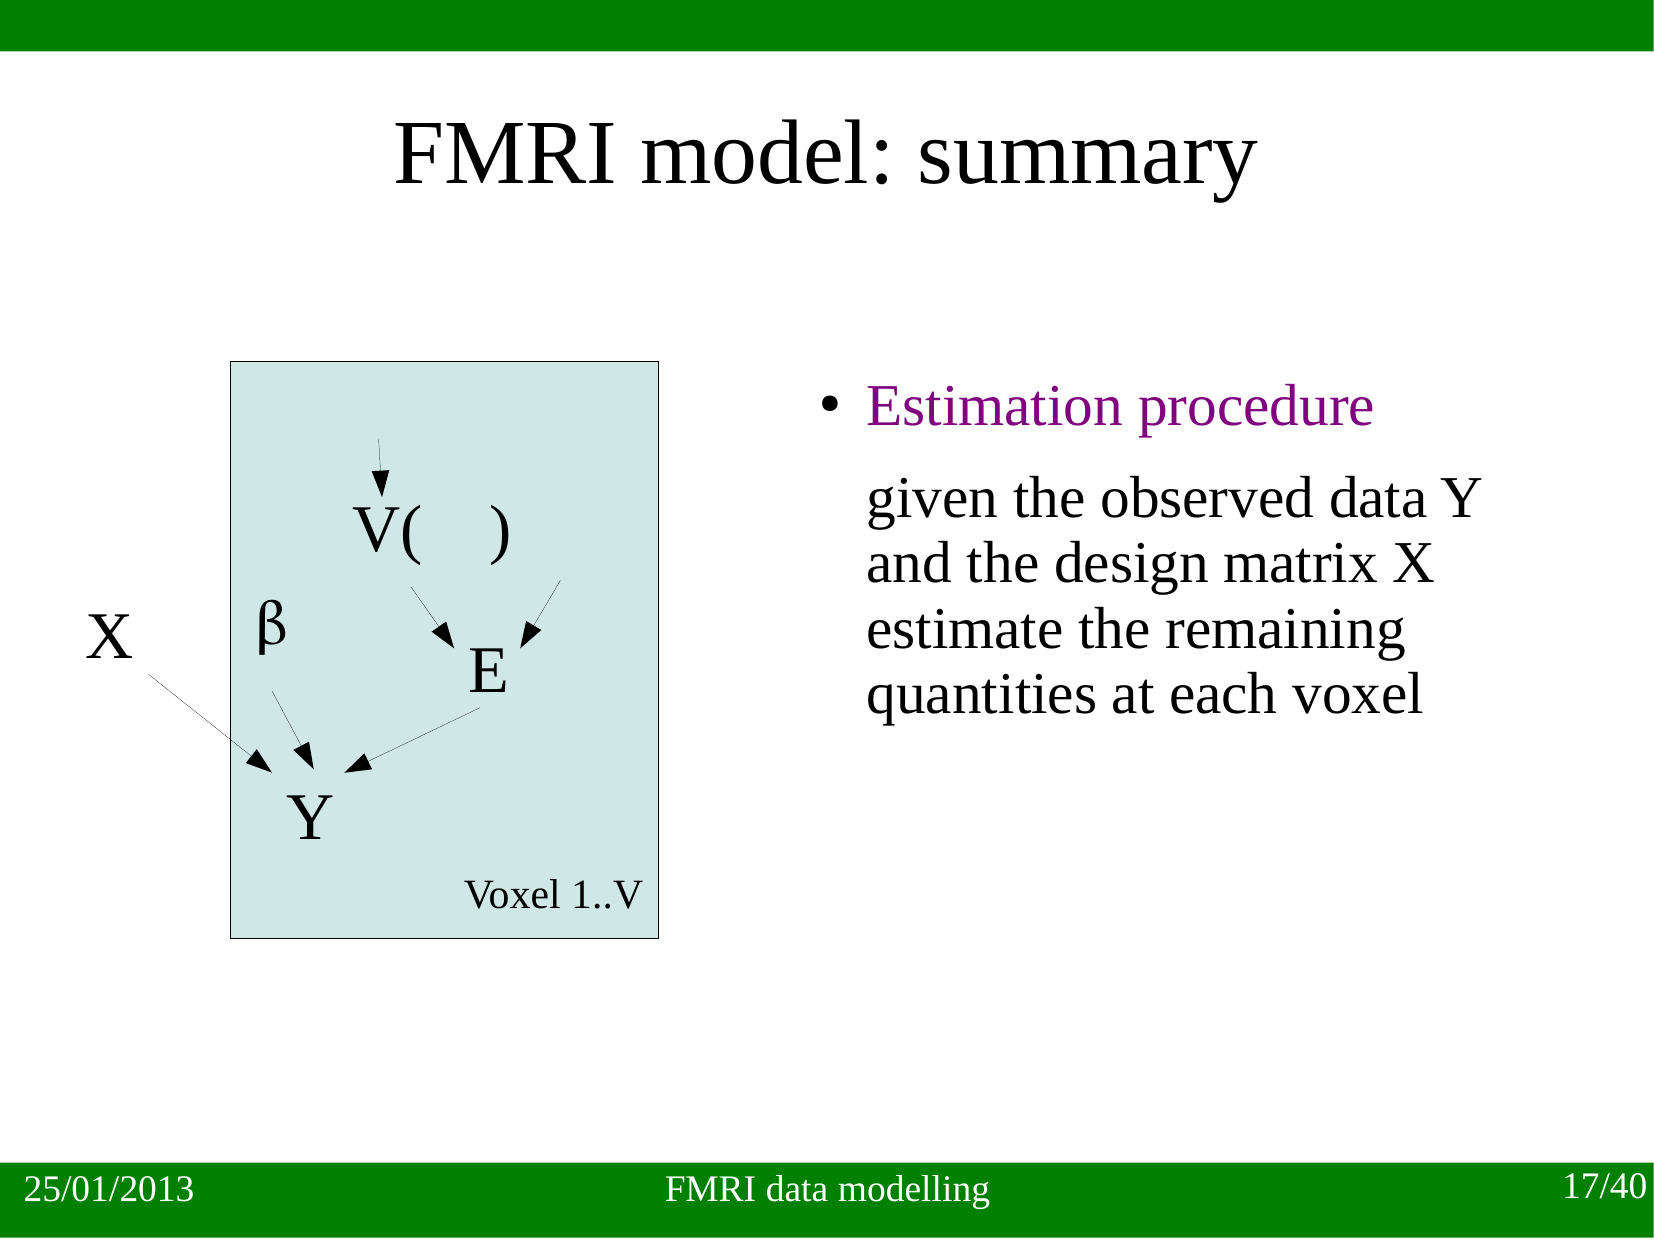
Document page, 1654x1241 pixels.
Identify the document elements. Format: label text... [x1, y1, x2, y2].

text_box E [454, 625, 532, 731]
text_box  [240, 577, 314, 668]
text_box  [345, 350, 427, 457]
text_box V() [337, 484, 514, 593]
list Estimation procedure given the observed data Y and the design matrix X estimate the remaining quantities at each voxel [803, 372, 1571, 730]
text_box Voxel 1..V [449, 863, 659, 925]
text_box X [70, 591, 149, 697]
text_box [230, 361, 659, 939]
title FMRI model: summary [82, 49, 1571, 257]
text_box Y [272, 772, 358, 878]
text_box [230, 361, 454, 772]
